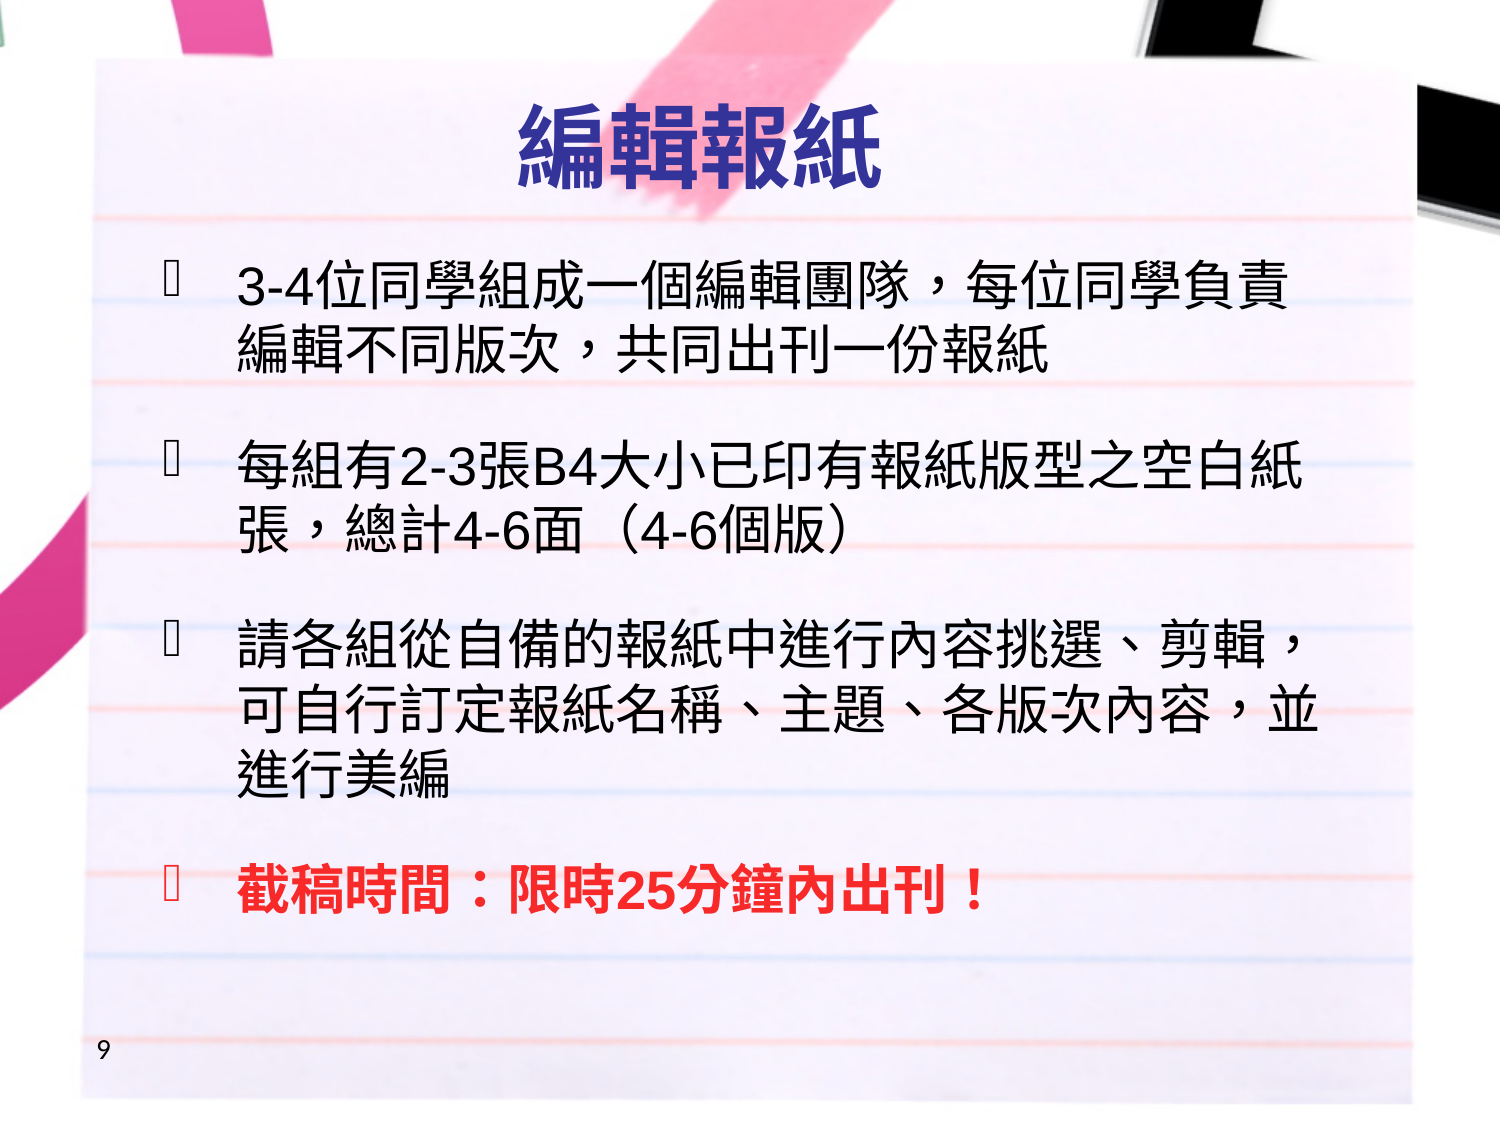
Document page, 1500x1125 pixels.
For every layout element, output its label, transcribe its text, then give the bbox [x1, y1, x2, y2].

text_box 3-4位同學組成一個編輯團隊，每位同學負責編輯不同版次，共同出刊一份報紙 每組有2-3張B4大小已印有報紙版型之空白紙張，總計4-6面（4-6個版） 請各組從自備的報紙中進行內容挑選、剪輯，可自行訂定報紙名稱、主題、各版次內容，並進行美編 截稿時間：限時25分鐘內出刊！ [147, 243, 1353, 1043]
slide_number <編號> [80, 1023, 431, 1102]
picture [0, 0, 1500, 1125]
text_box 編輯報紙 [501, 81, 1403, 207]
